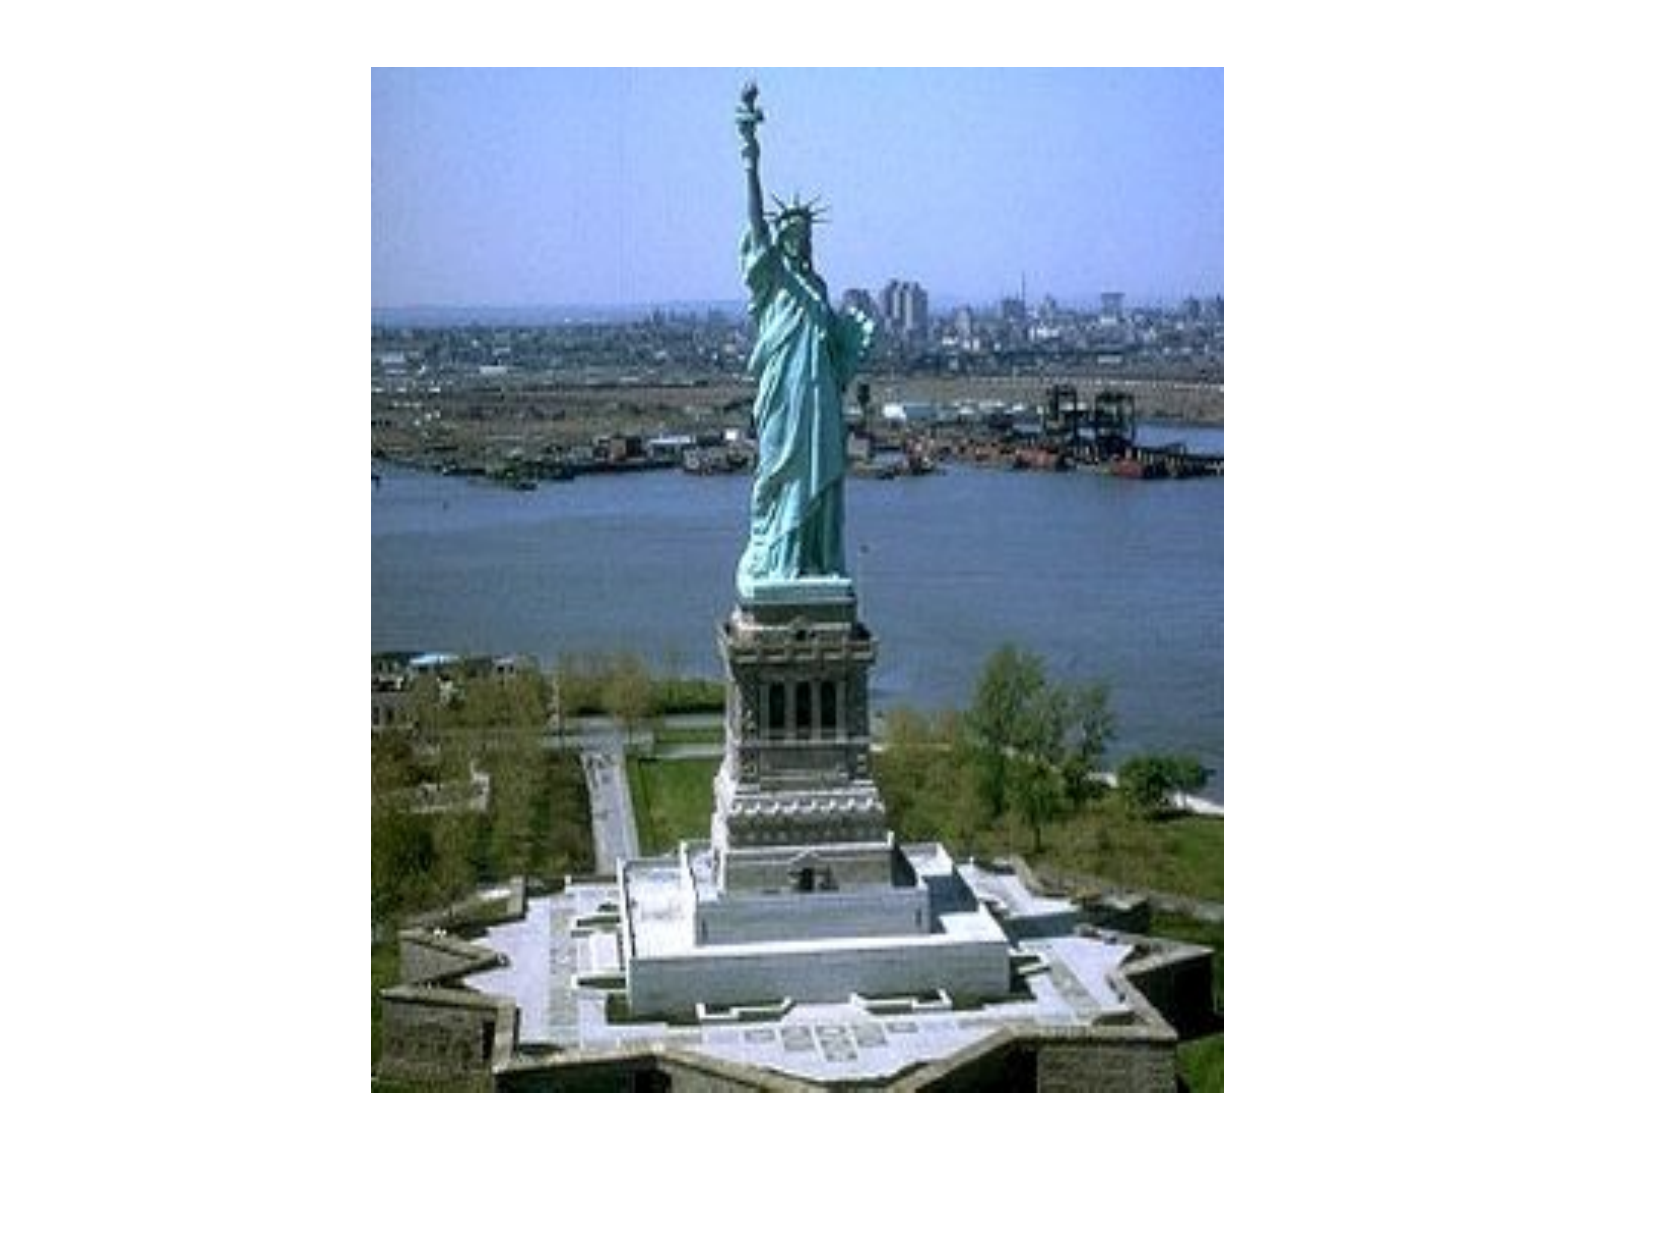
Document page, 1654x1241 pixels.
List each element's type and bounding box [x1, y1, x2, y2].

picture [371, 67, 1224, 1093]
